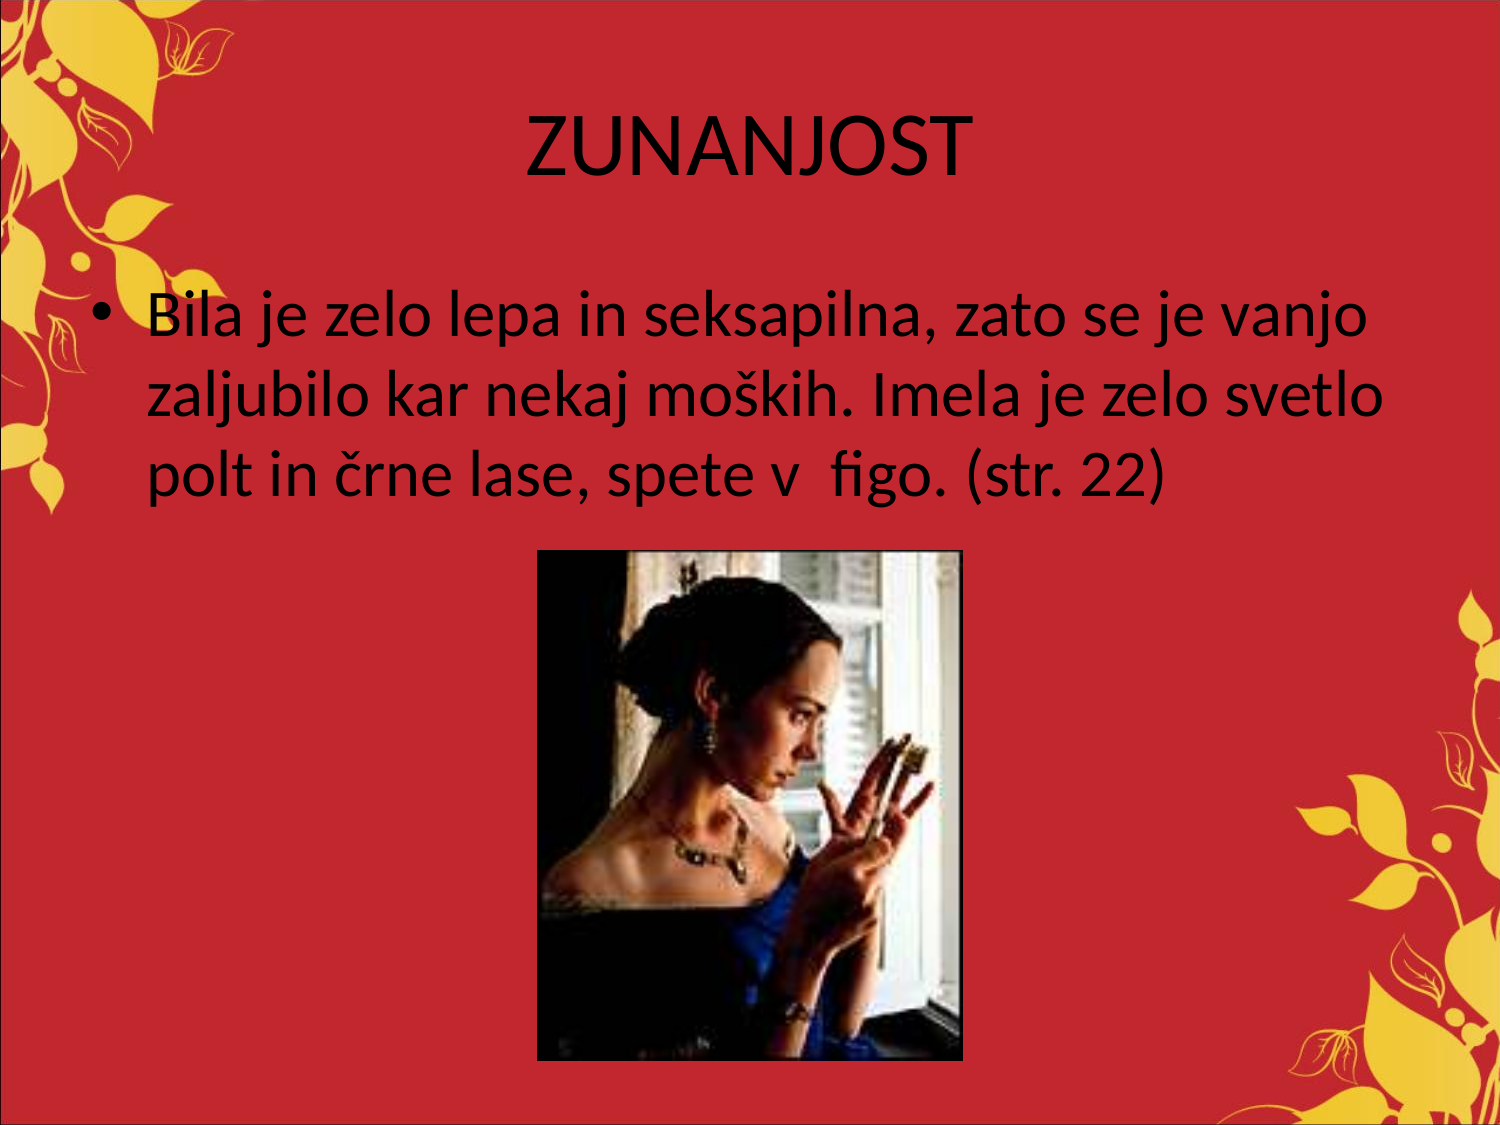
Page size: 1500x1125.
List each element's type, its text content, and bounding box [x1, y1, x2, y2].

picture [0, 0, 1500, 1125]
list Bila je zelo lepa in seksapilna, zato se je vanjo zaljubilo kar nekaj moških. Imela je zelo svetlo polt in črne lase, spete v figo. (str. 22) [75, 262, 1425, 1005]
title ZUNANJOST [75, 45, 1425, 233]
